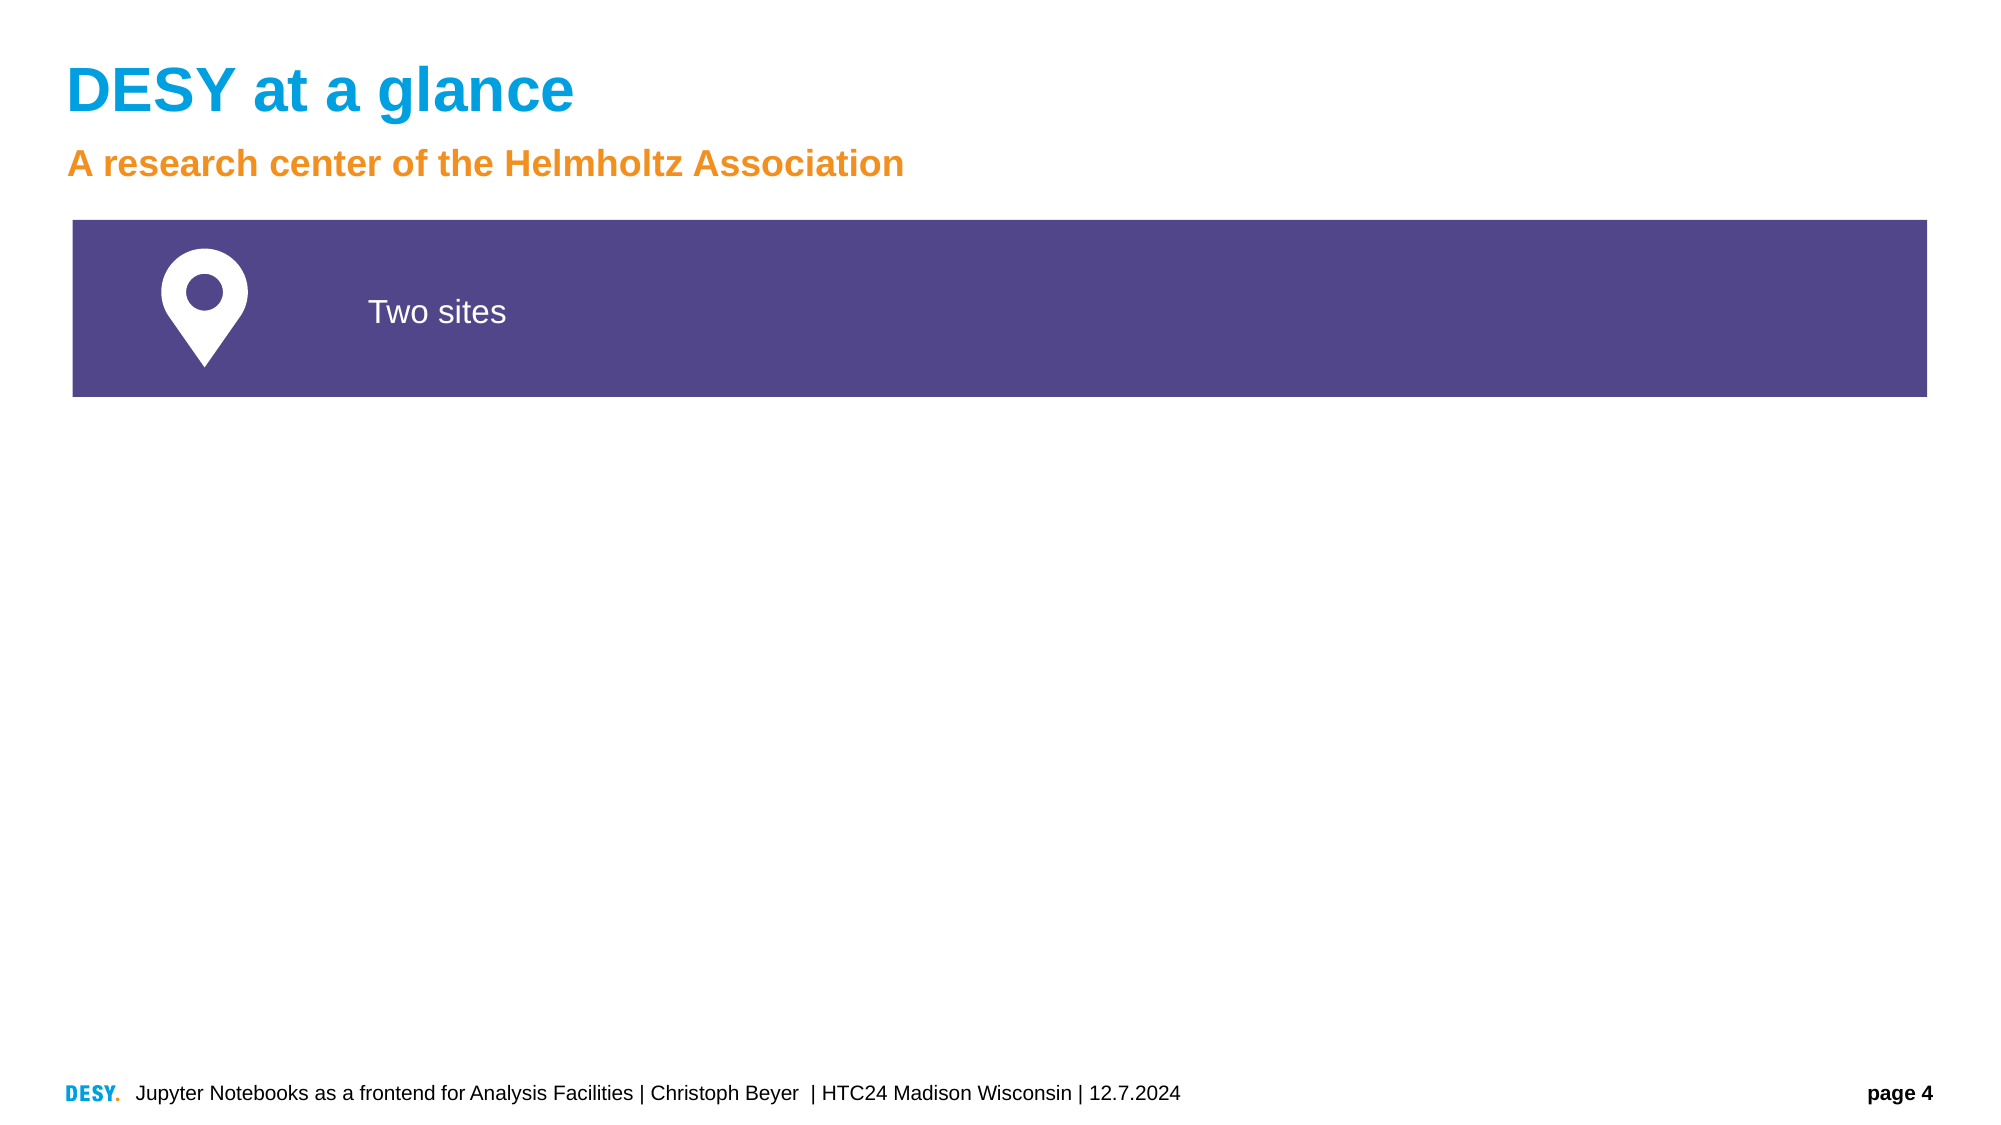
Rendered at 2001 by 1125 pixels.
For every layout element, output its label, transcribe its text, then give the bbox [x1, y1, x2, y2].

footer Jupyter Notebooks as a frontend for Analysis Facilities | Christoph Beyer | HTC24 Madison Wisconsin | 12.7.2024 [129, 1079, 1762, 1109]
text_box Two sites [72, 219, 1928, 397]
list A research center of the Helmholtz Association [66, 134, 1933, 197]
text_box [161, 248, 248, 368]
title DESY at a glance [66, 57, 1933, 132]
